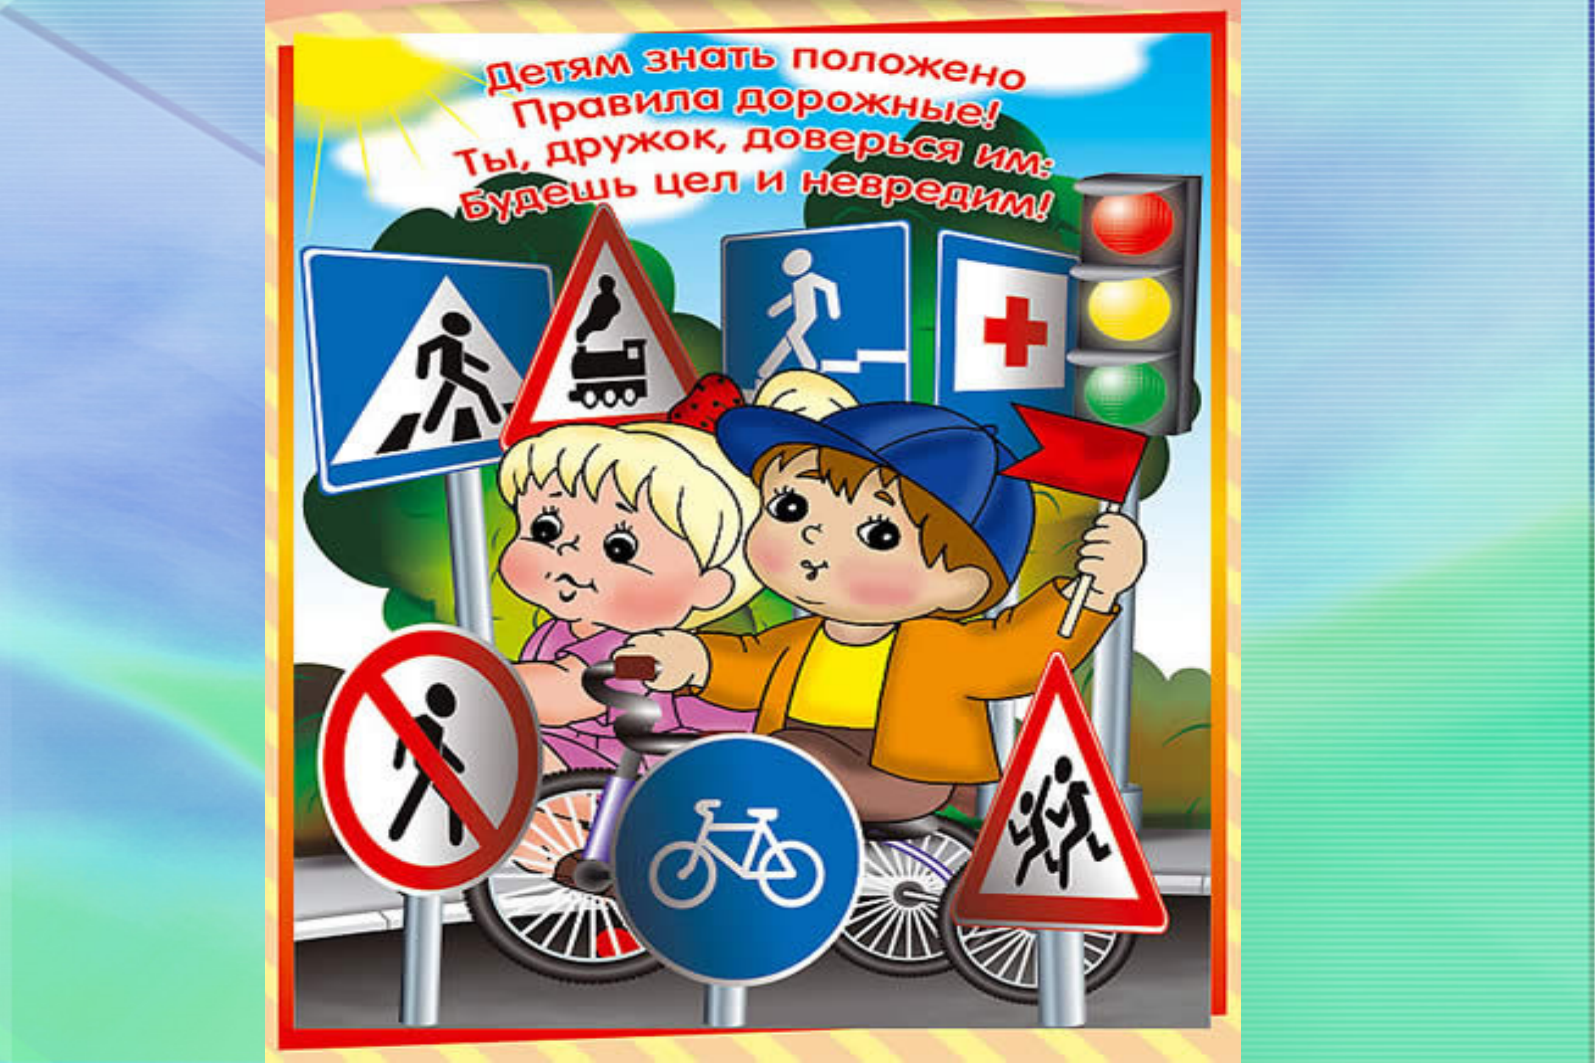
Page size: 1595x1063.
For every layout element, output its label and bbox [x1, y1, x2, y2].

picture [265, 0, 1241, 1063]
